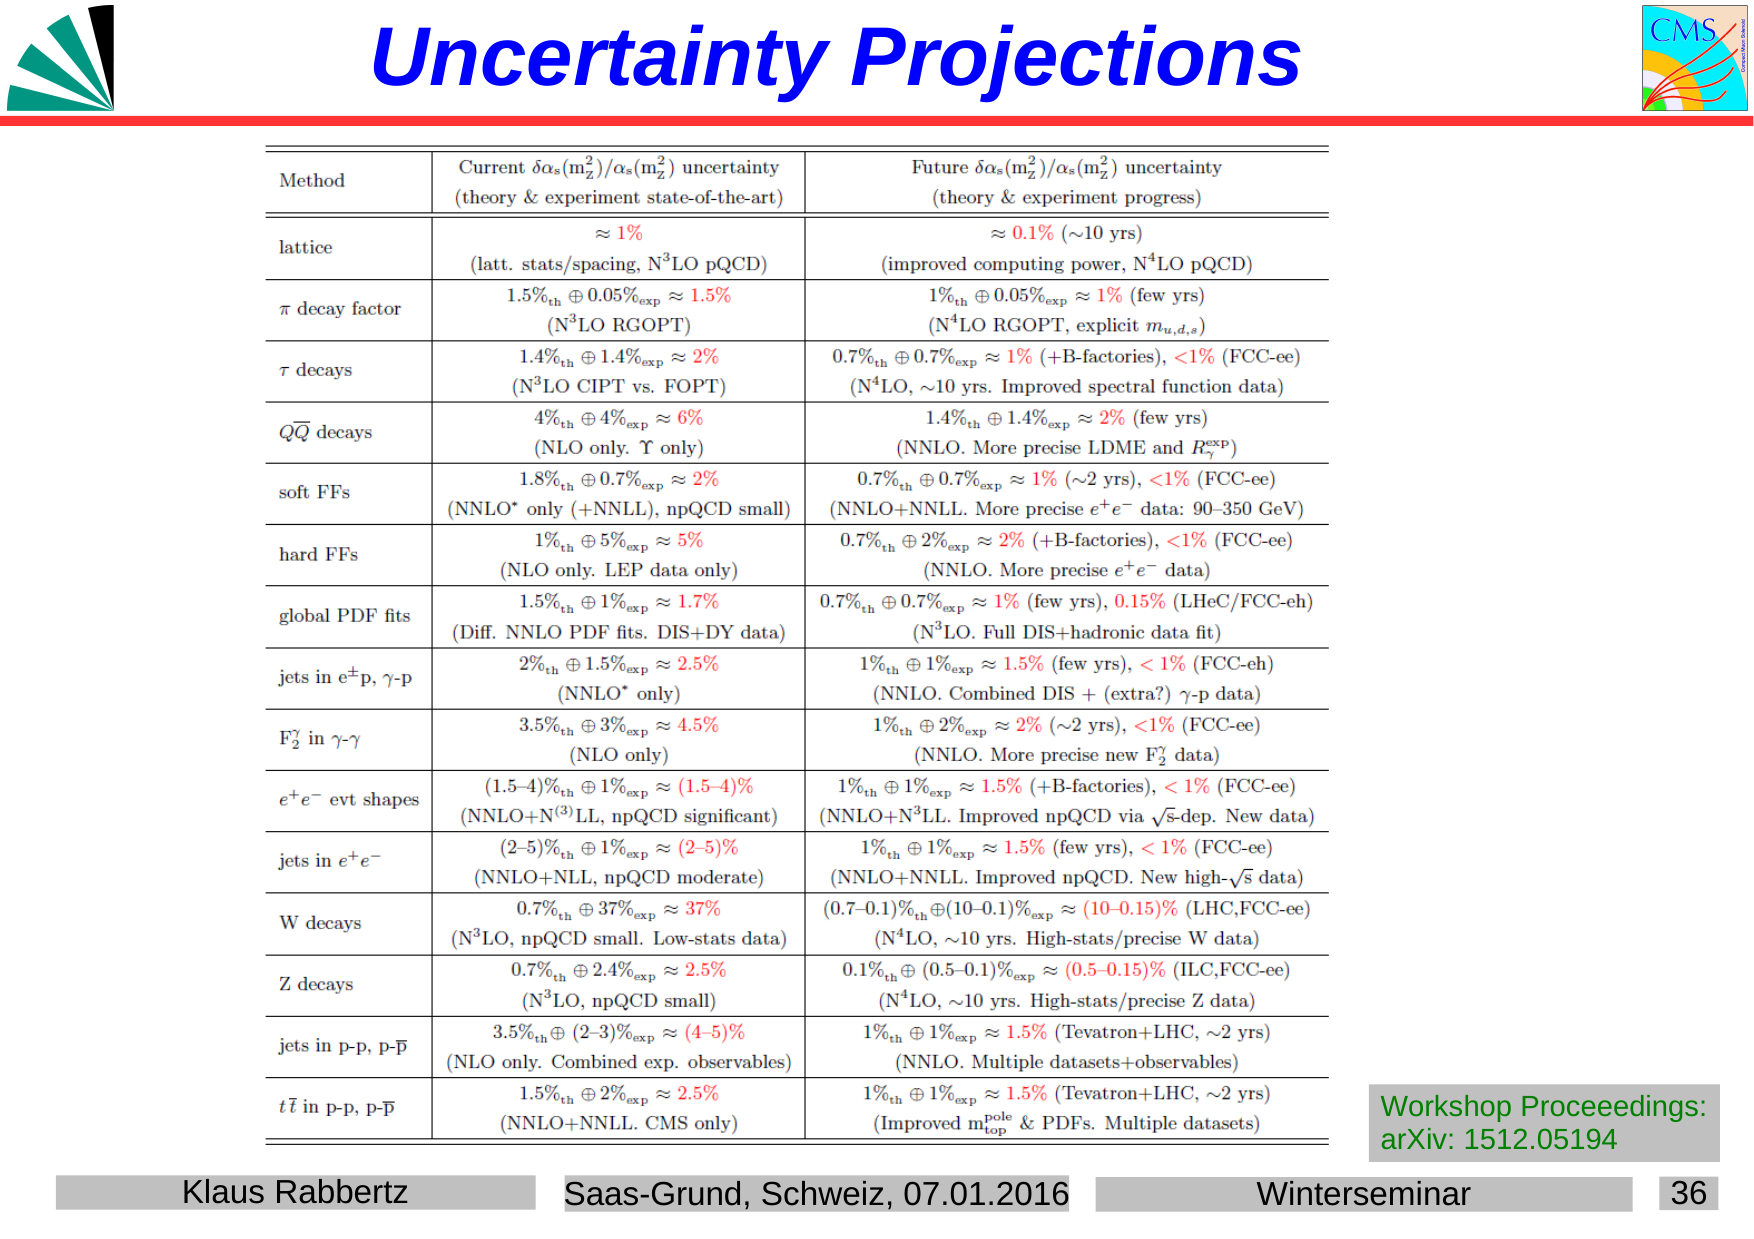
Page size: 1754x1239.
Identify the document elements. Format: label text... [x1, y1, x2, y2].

title Uncertainty Projections [129, 0, 1545, 114]
picture [1642, 5, 1748, 111]
picture [7, 5, 114, 112]
picture [259, 140, 1340, 1155]
text_box Workshop Proceeedings: arXiv: 1512.05194 [1368, 1084, 1720, 1162]
